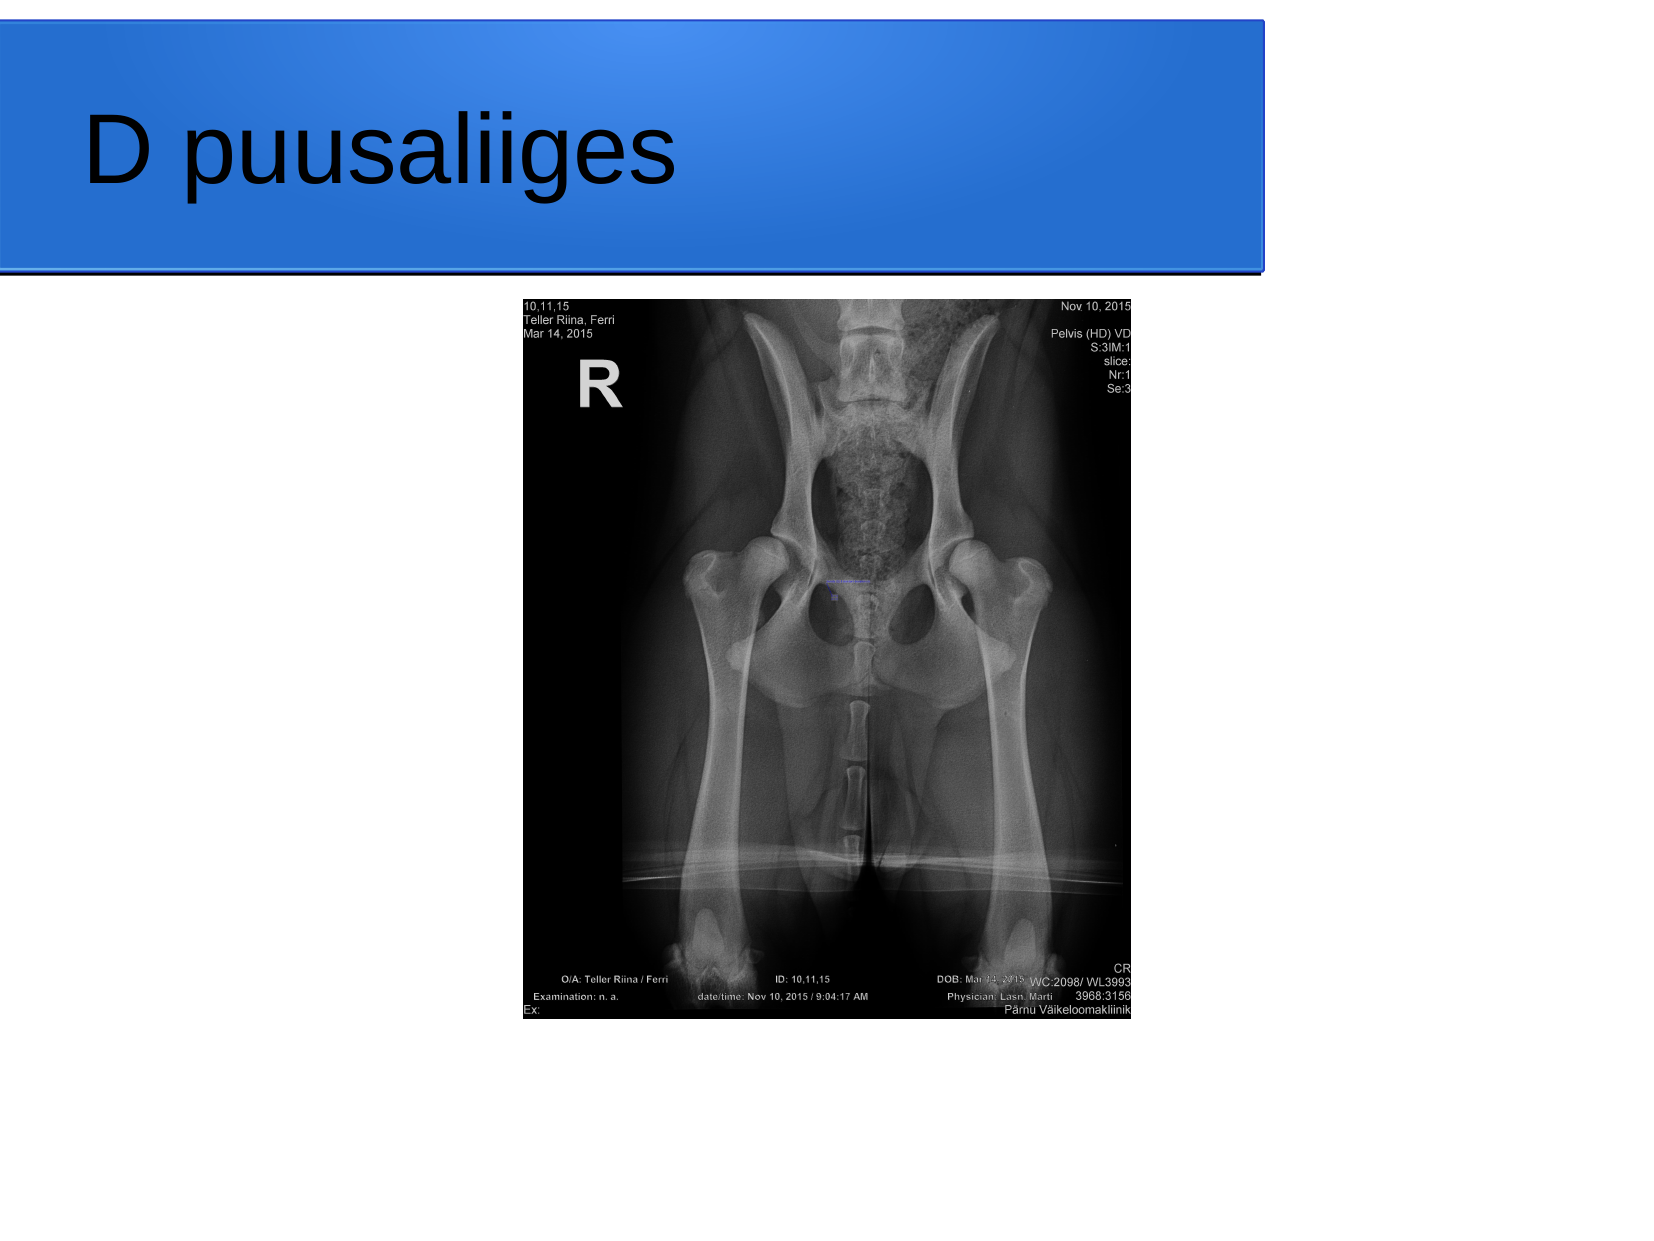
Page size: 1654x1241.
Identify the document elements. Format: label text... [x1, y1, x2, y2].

picture [523, 299, 1131, 1019]
title D puusaliiges [82, 47, 1235, 252]
